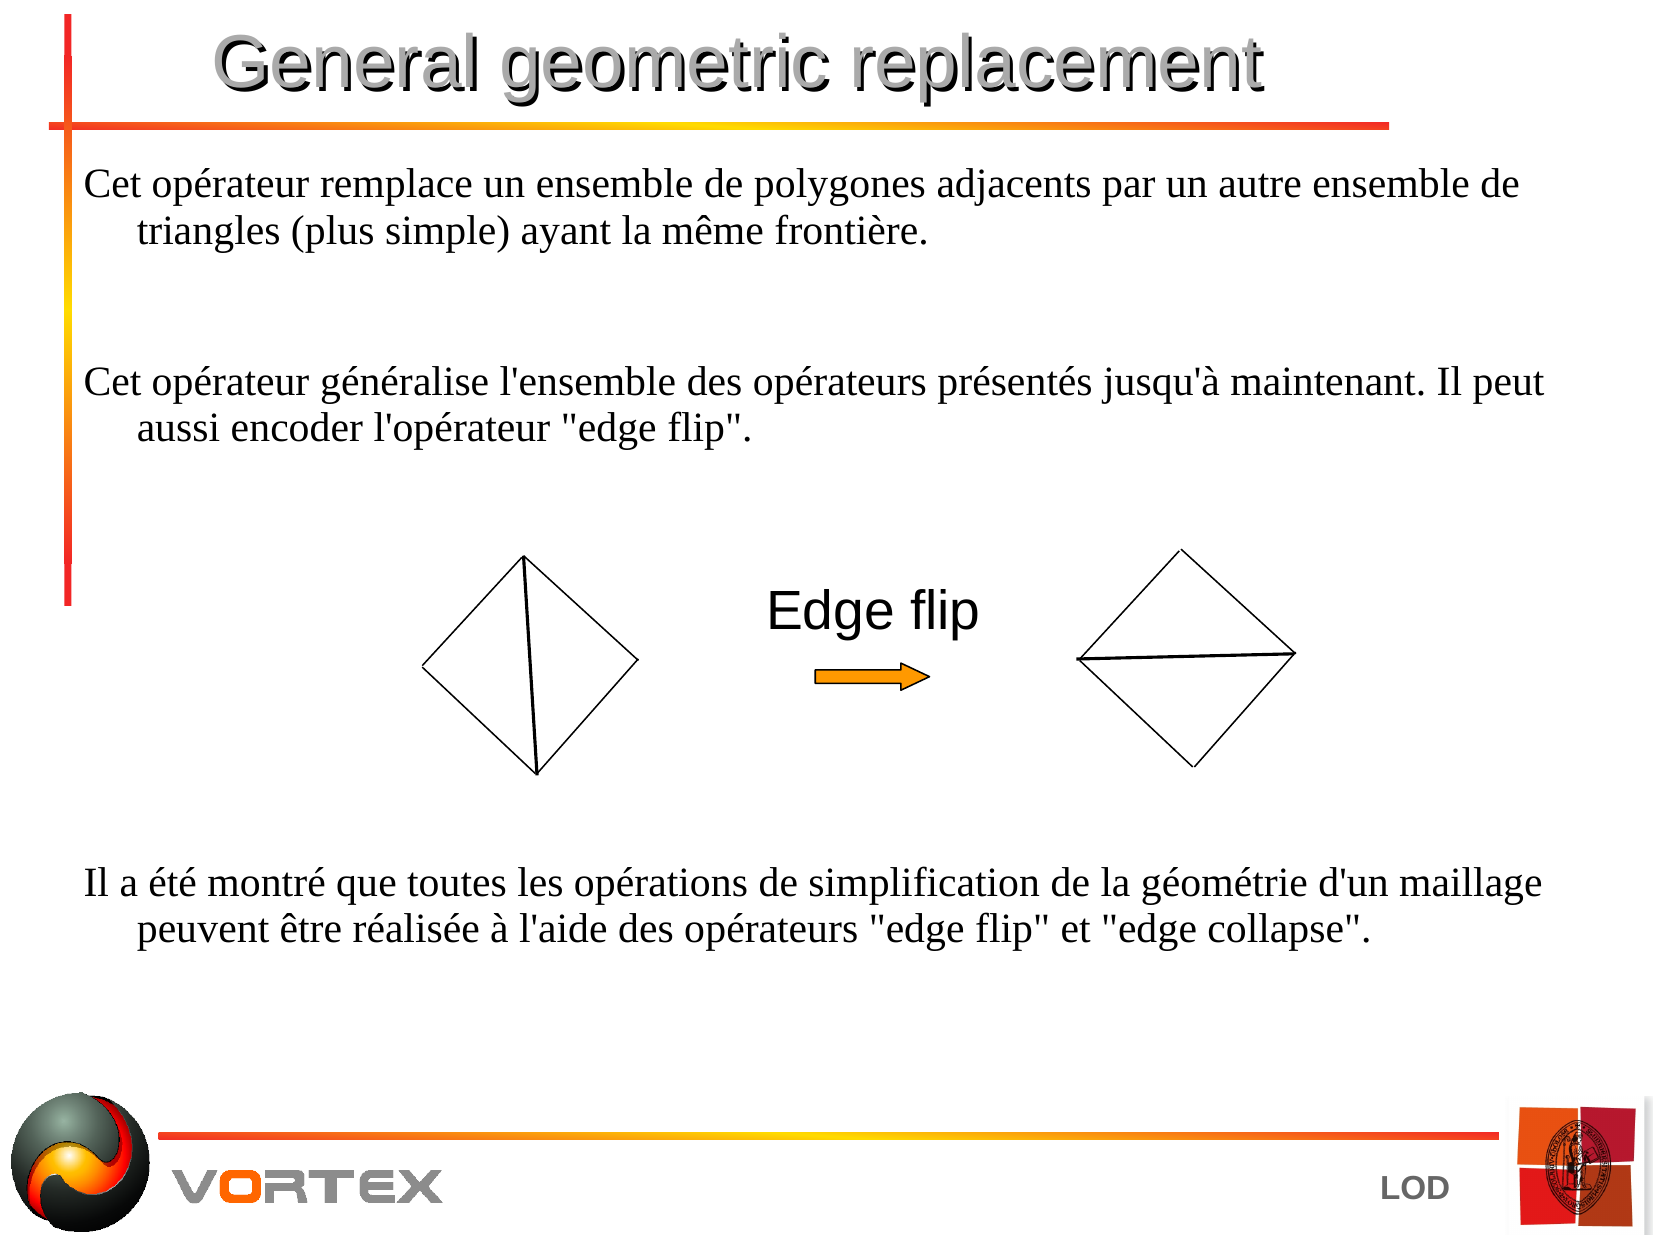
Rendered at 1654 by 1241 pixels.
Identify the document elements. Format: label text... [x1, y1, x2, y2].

text_box [815, 663, 930, 691]
picture [1505, 1096, 1653, 1235]
title General geometric replacement [82, 4, 1392, 120]
list Cet opérateur remplace un ensemble de polygones adjacents par un autre ensemble de triangles (plus simple) ayant la même frontière. Cet opérateur généralise l'ensemble des opérateurs présentés jusqu'à maintenant. Il peut aussi encoder l'opérateur "edge flip". Il a été montré que toutes les opérations de simplification de la géométrie d'un maillage peuvent être réalisée à l'aide des opérateurs "edge flip" et "edge collapse". [65, 160, 1595, 1103]
picture [11, 1092, 443, 1232]
text_box Edge flip [693, 571, 1054, 655]
